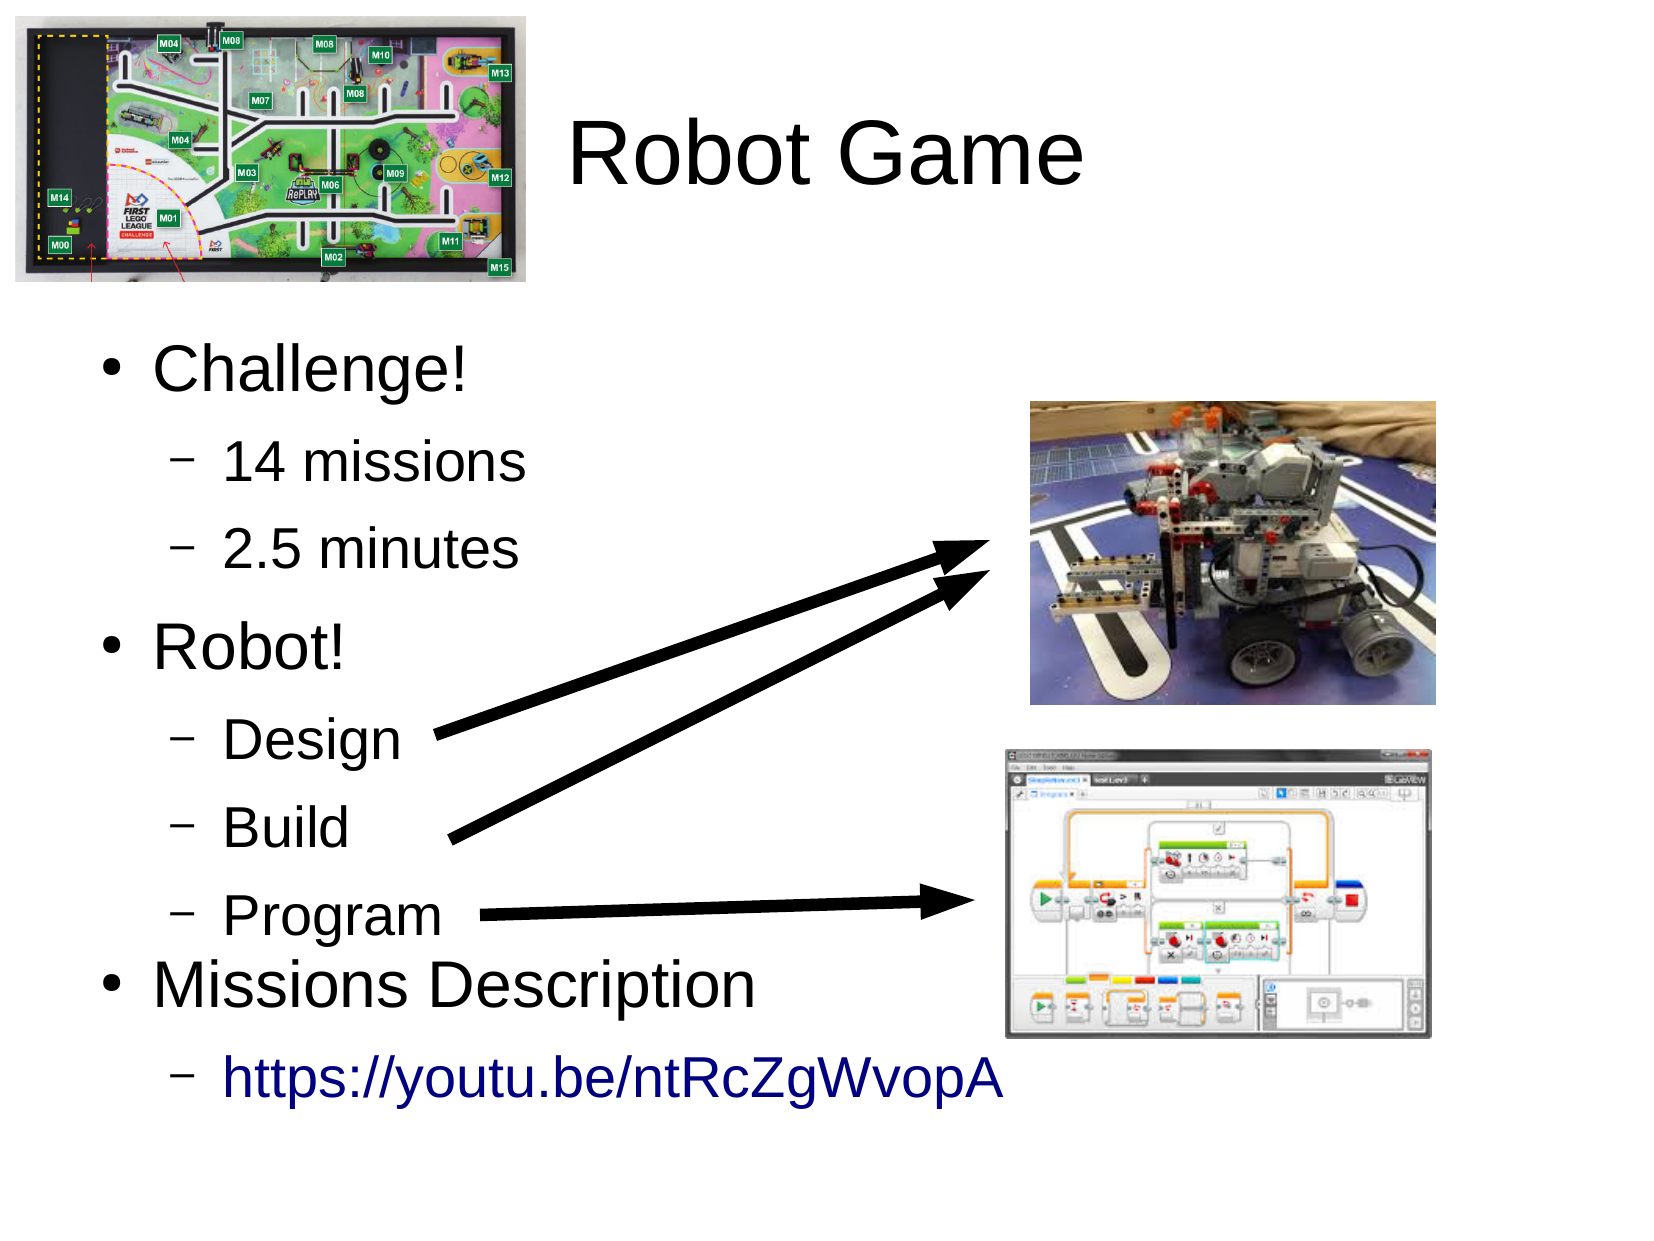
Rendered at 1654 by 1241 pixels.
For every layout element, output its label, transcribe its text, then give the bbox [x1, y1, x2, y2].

picture [15, 16, 526, 282]
list Challenge! 14 missions 2.5 minutes Robot! Design Build Program Missions Description https://youtu.be/ntRcZgWvopA [82, 331, 1571, 1111]
title Robot Game [526, 49, 1571, 257]
picture [1005, 749, 1432, 1040]
picture [1030, 401, 1436, 706]
